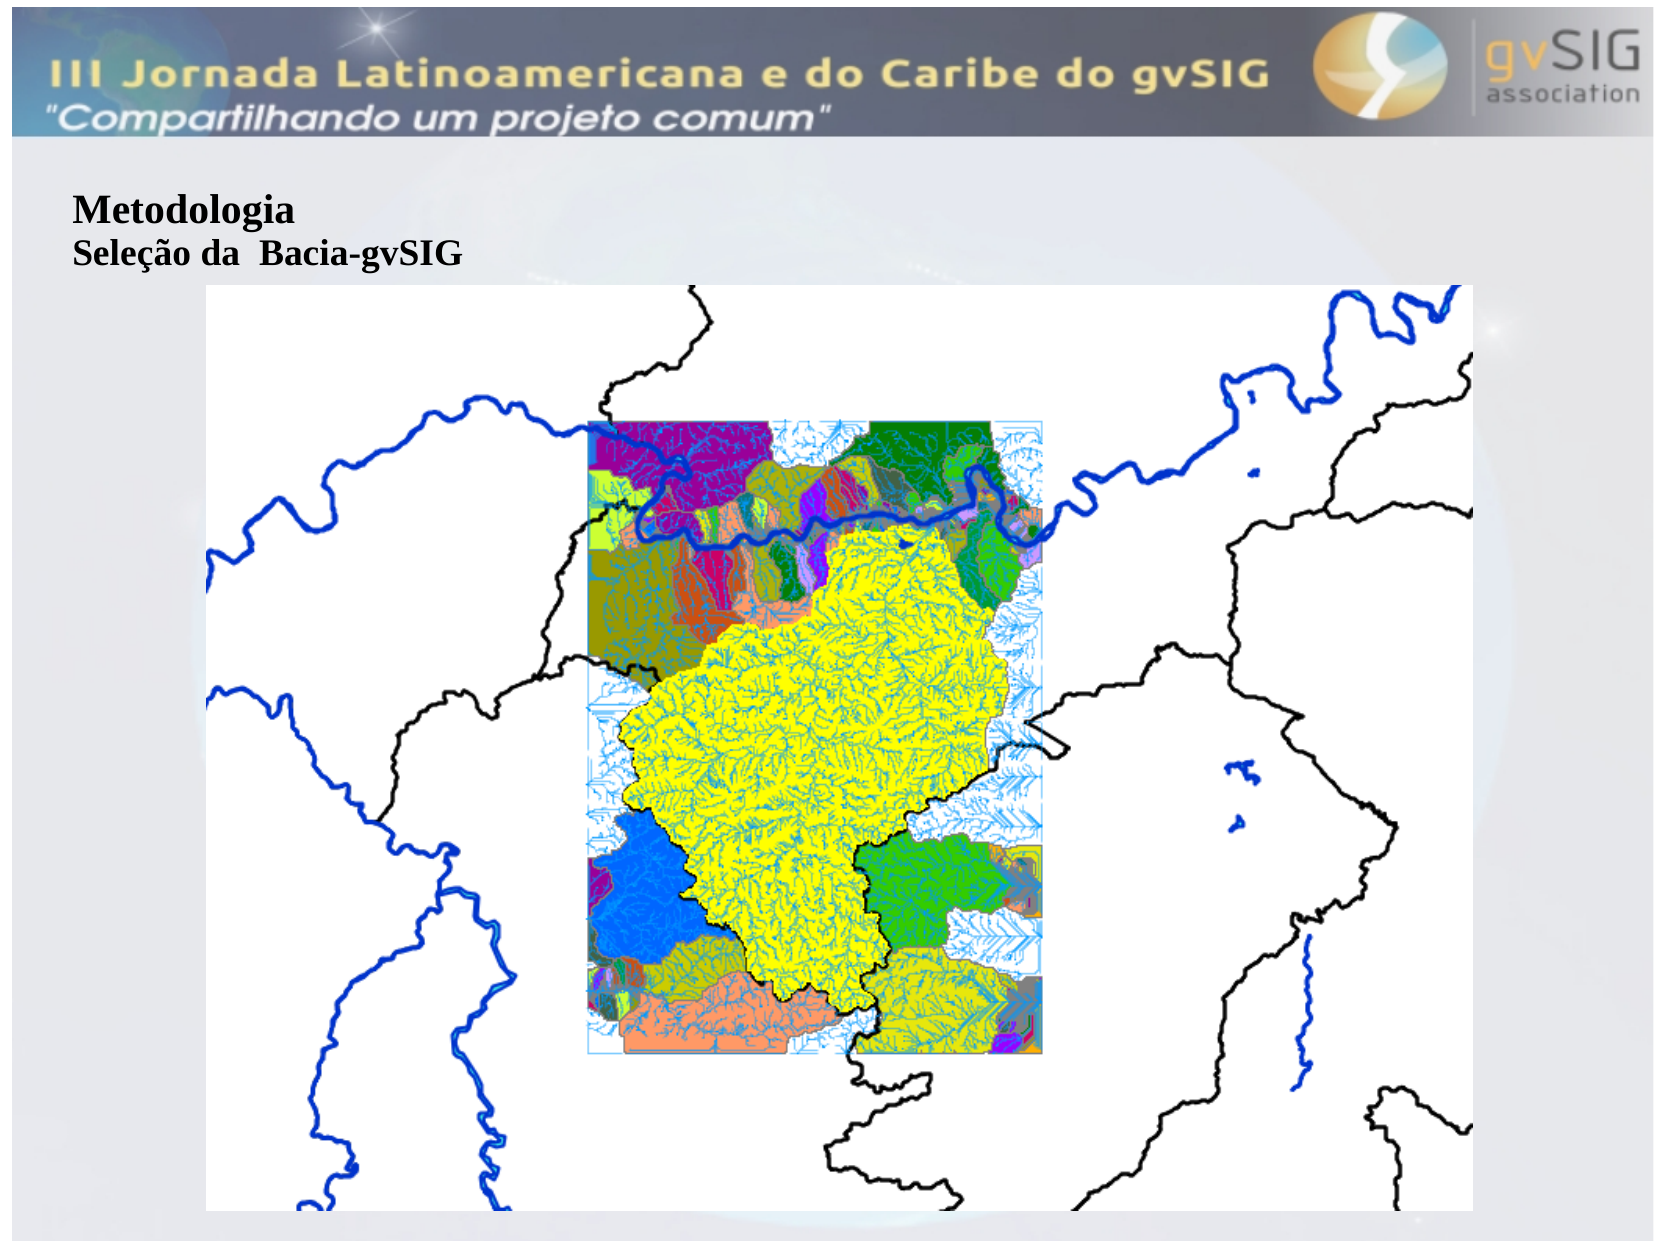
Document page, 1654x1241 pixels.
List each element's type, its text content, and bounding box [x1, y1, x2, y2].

picture [12, 7, 1654, 1241]
table_header Metodologia Seleção da Bacia-gvSIG [57, 178, 620, 325]
